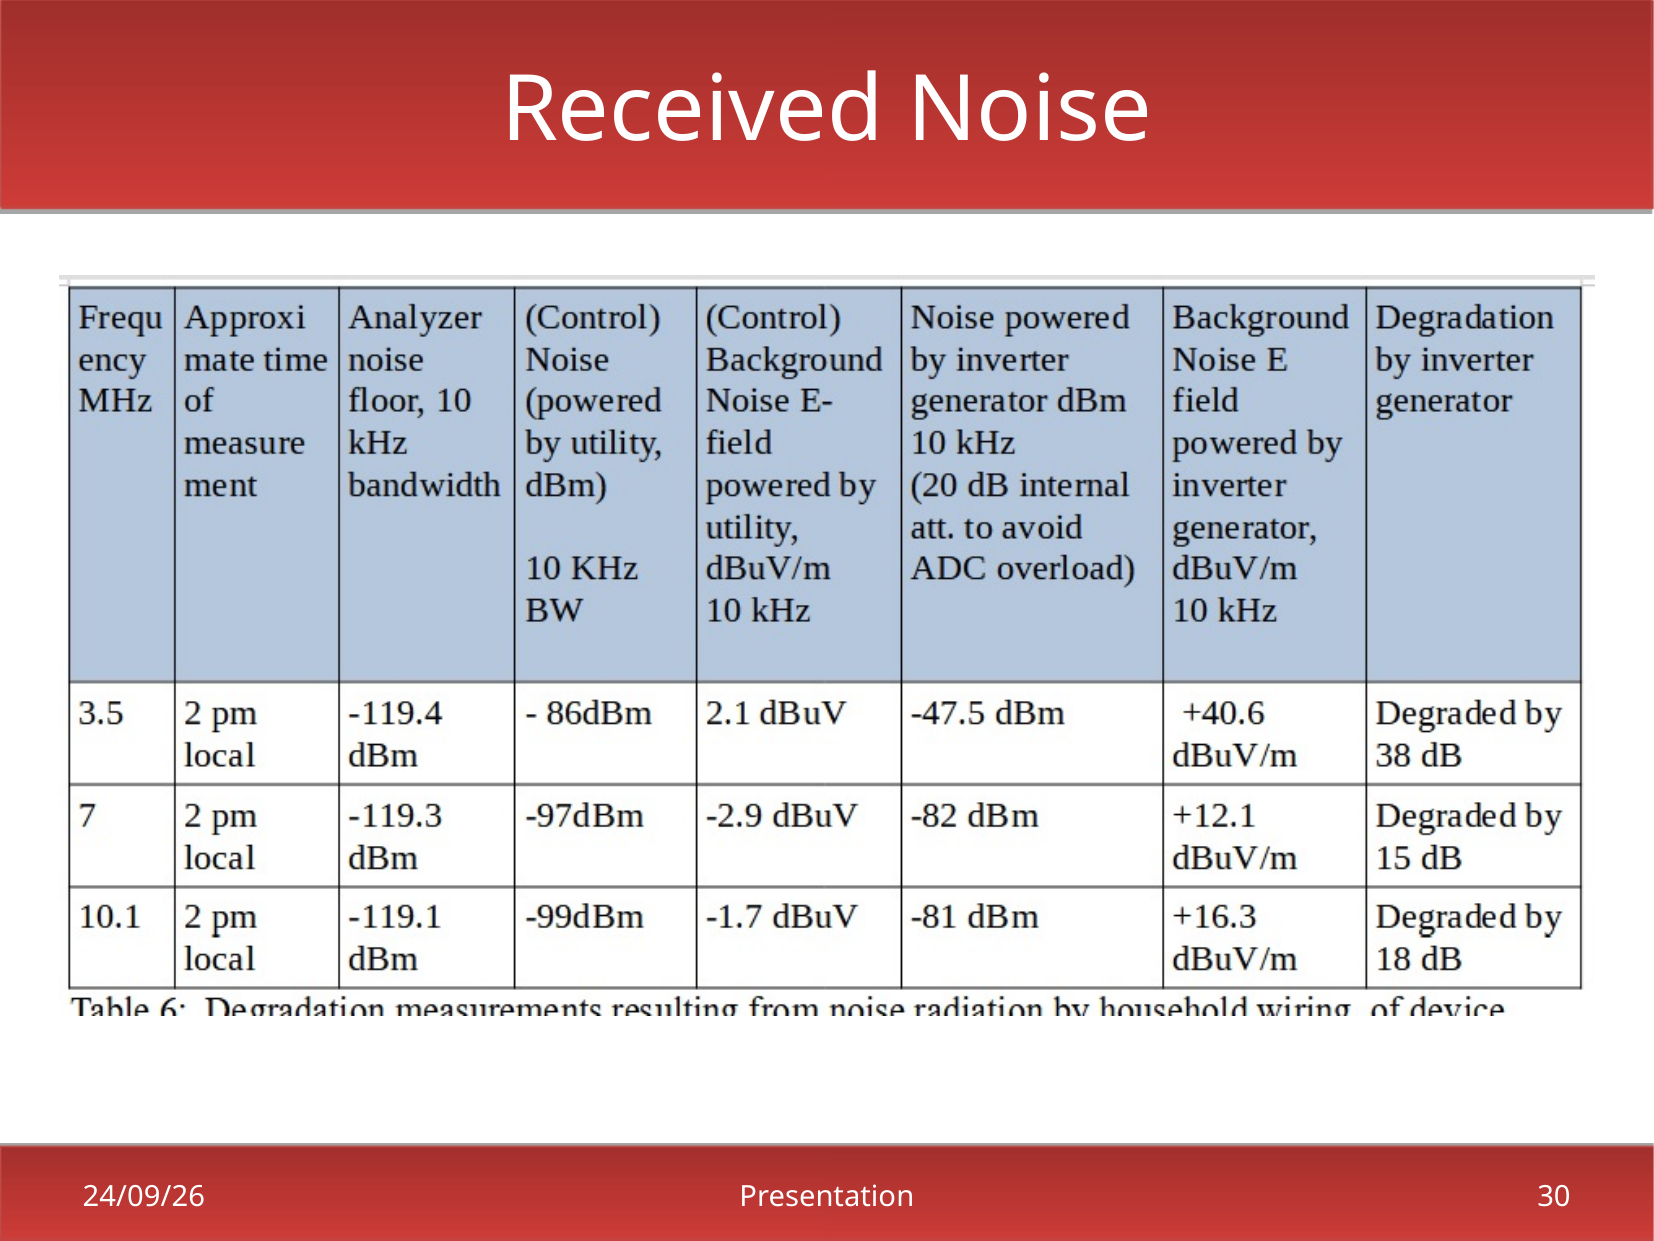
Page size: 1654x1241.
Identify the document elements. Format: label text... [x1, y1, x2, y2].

picture [59, 275, 1595, 1016]
picture [0, 0, 1654, 214]
title Received Noise [59, 31, 1595, 178]
picture [0, 1143, 1654, 1241]
